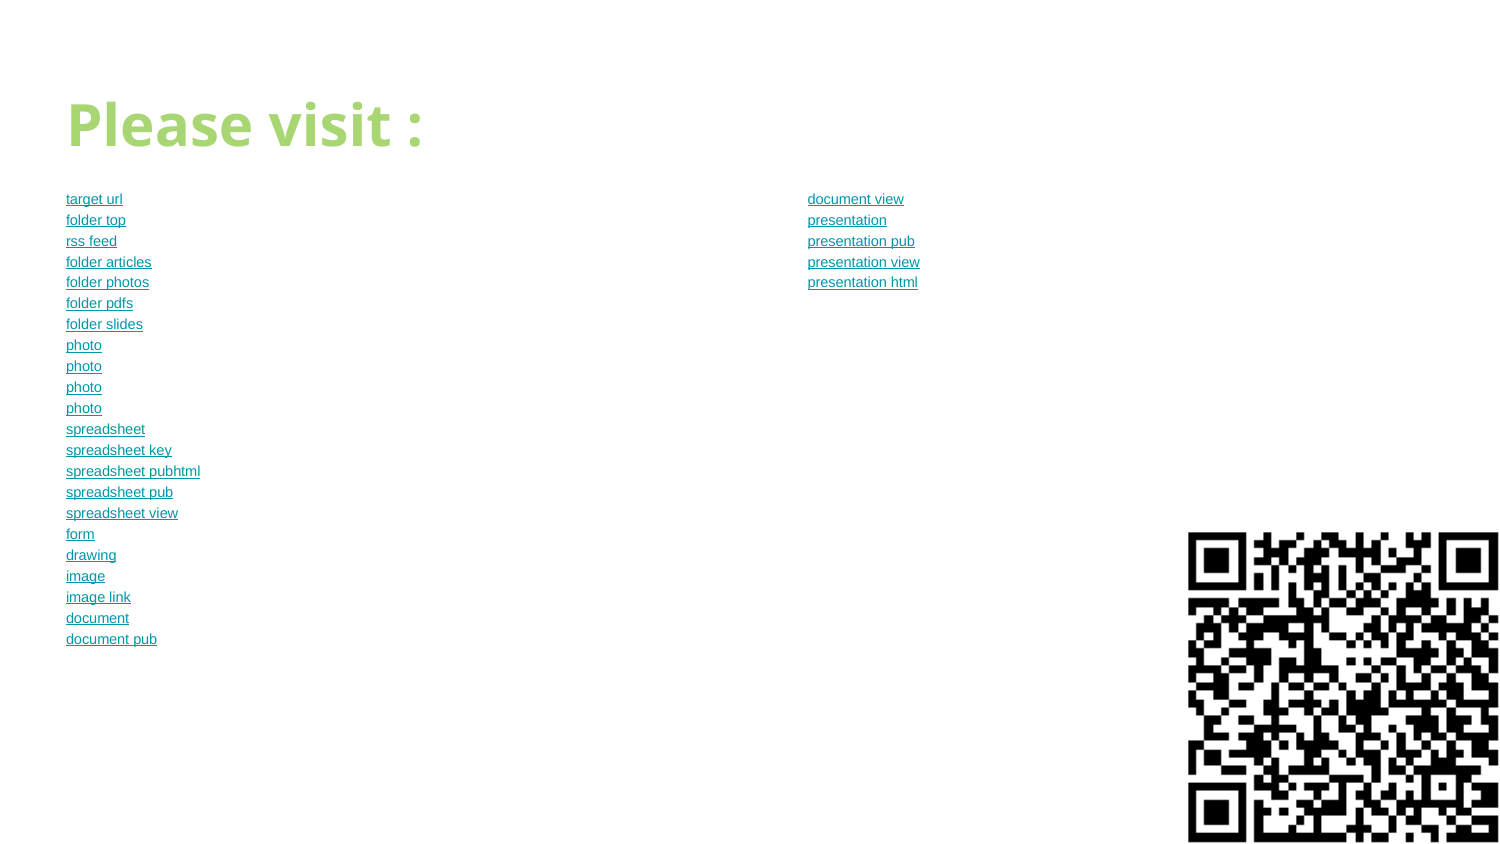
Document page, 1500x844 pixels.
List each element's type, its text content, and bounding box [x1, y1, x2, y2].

title Please visit : [51, 72, 1449, 167]
picture [1187, 531, 1500, 844]
list target url folder top rss feed folder articles folder photos folder pdfs folder slides photo photo photo photo spreadsheet spreadsheet key spreadsheet pubhtml spreadsheet pub spreadsheet view form drawing image image link document document pub [51, 189, 708, 750]
list document view presentation presentation pub presentation view presentation html [792, 189, 1449, 750]
